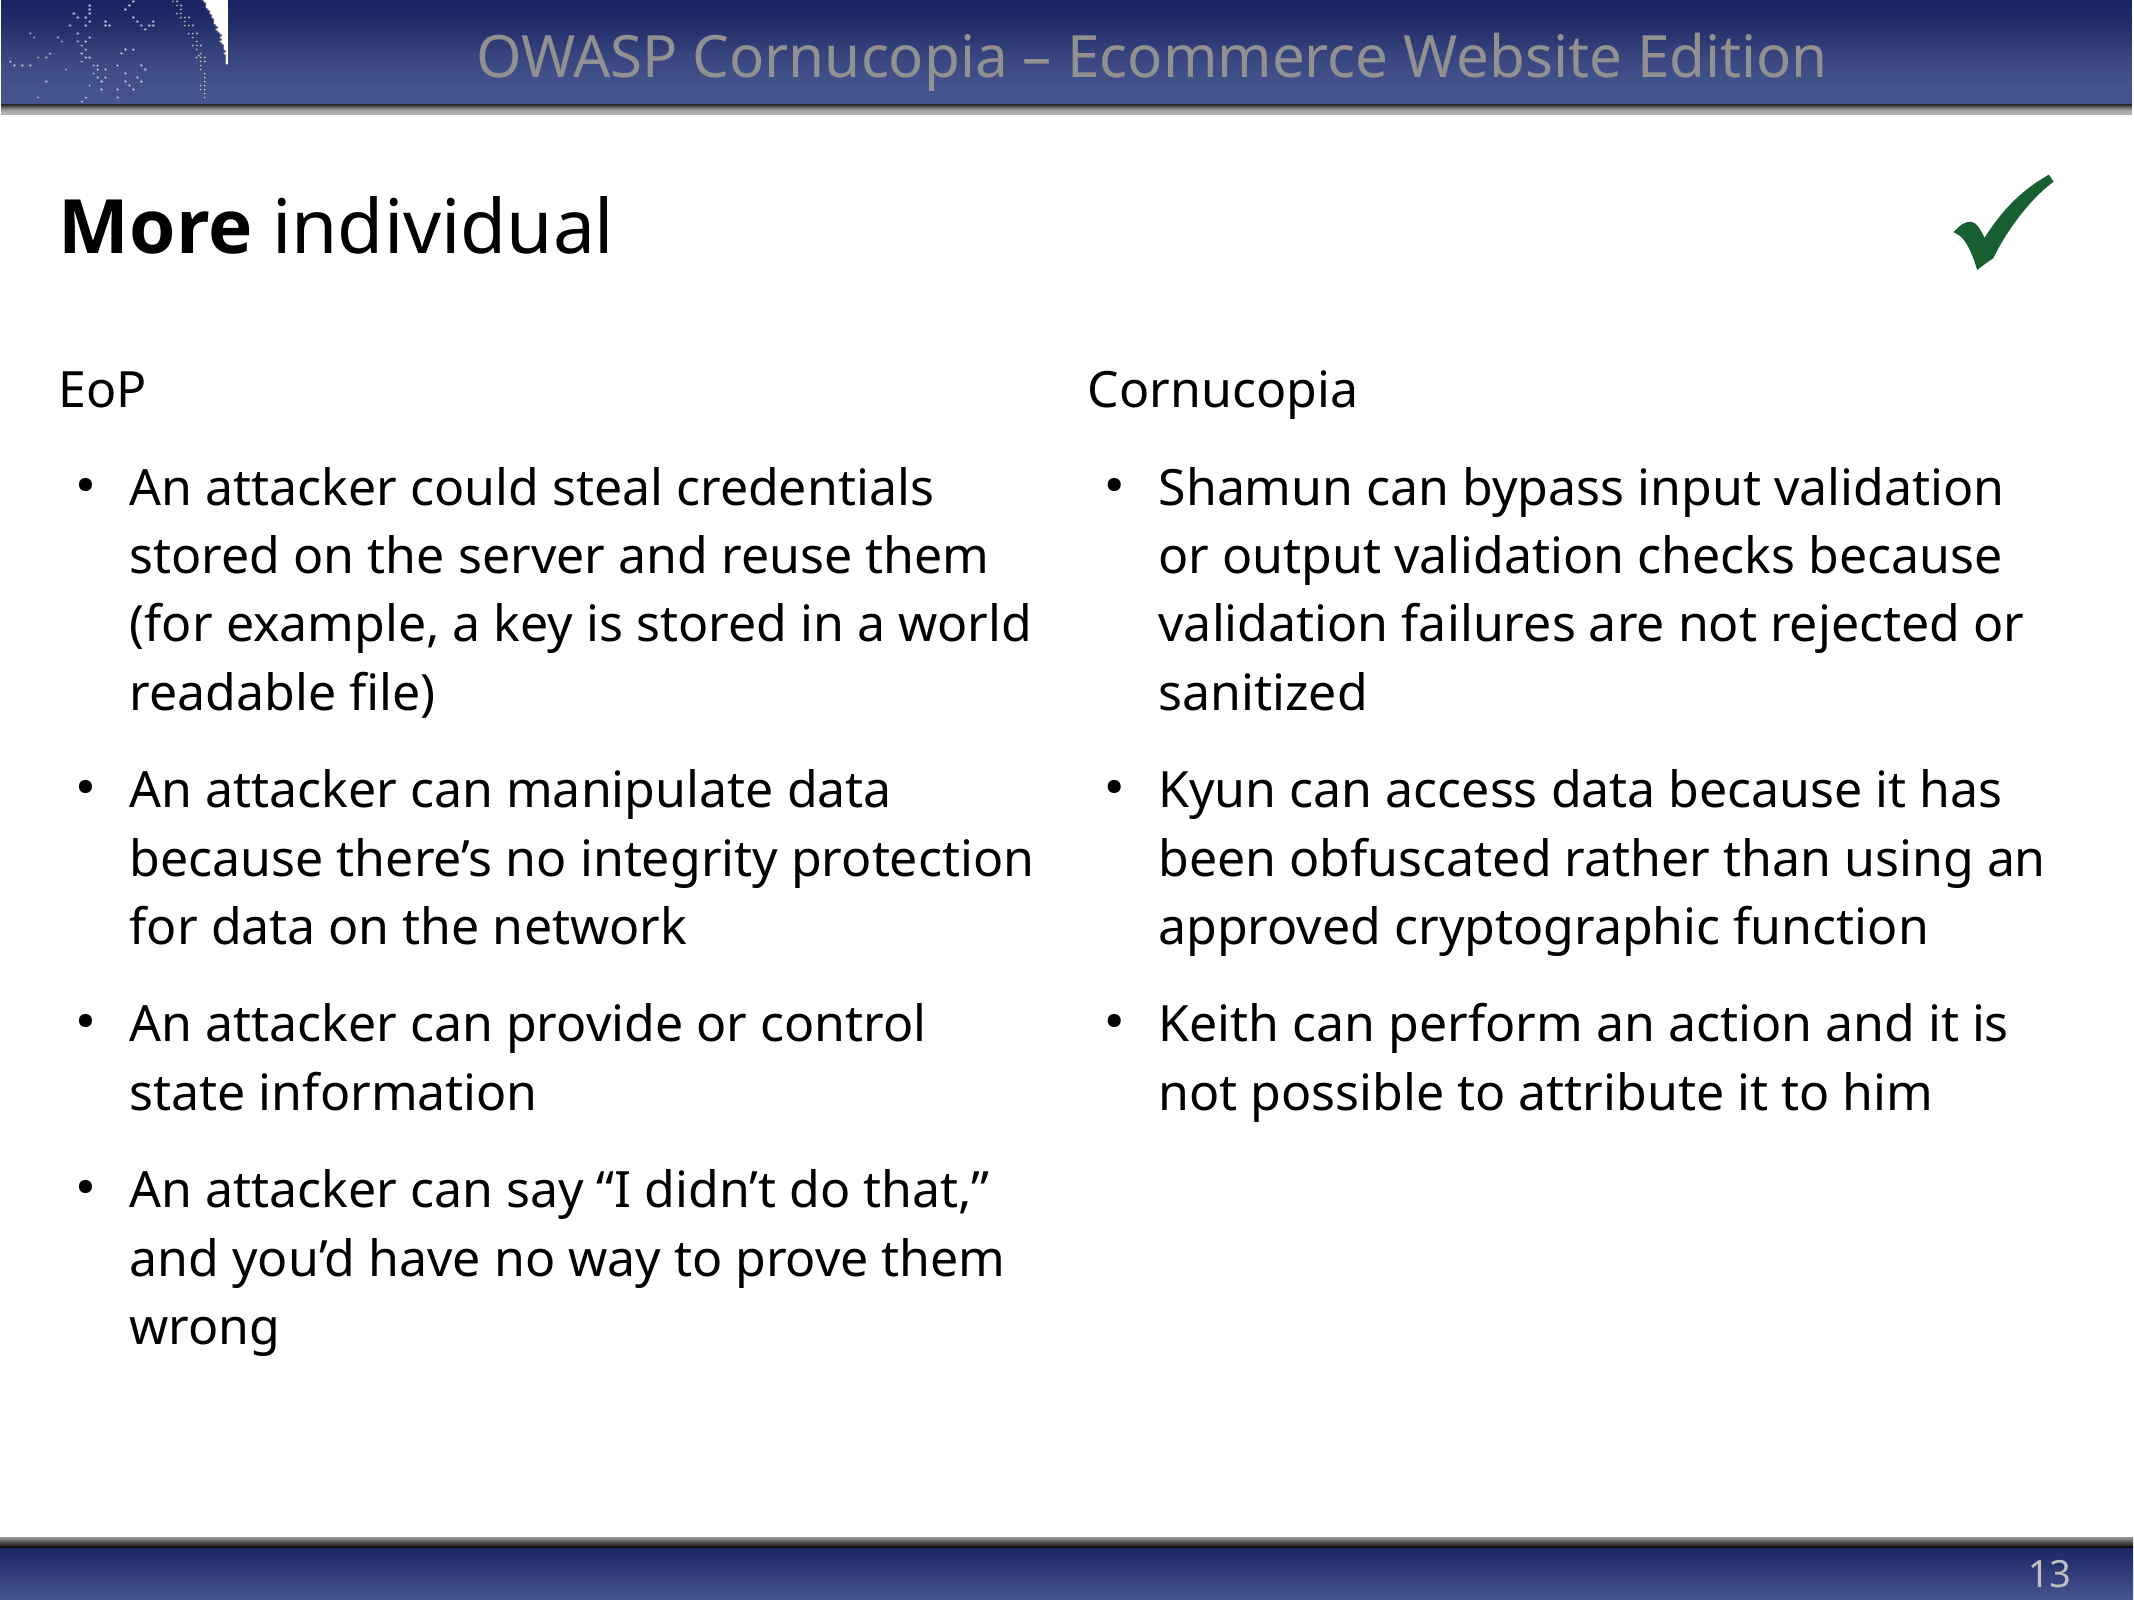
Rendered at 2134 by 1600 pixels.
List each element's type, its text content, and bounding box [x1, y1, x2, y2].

list Cornucopia Shamun can bypass input validation or output validation checks because validation failures are not rejected or sanitized Kyun can access data because it has been obfuscated rather than using an approved cryptographic function Keith can perform an action and it is not possible to attribute it to him [1087, 354, 2068, 1536]
title More individual [58, 124, 2126, 325]
list EoP An attacker could steal credentials stored on the server and reuse them (for example, a key is stored in a world readable file) An attacker can manipulate data because there’s no integrity protection for data on the network An attacker can provide or control state information An attacker can say “I didn’t do that,” and you’d have no way to prove them wrong [58, 354, 1039, 1536]
list ü [1730, 177, 2061, 325]
